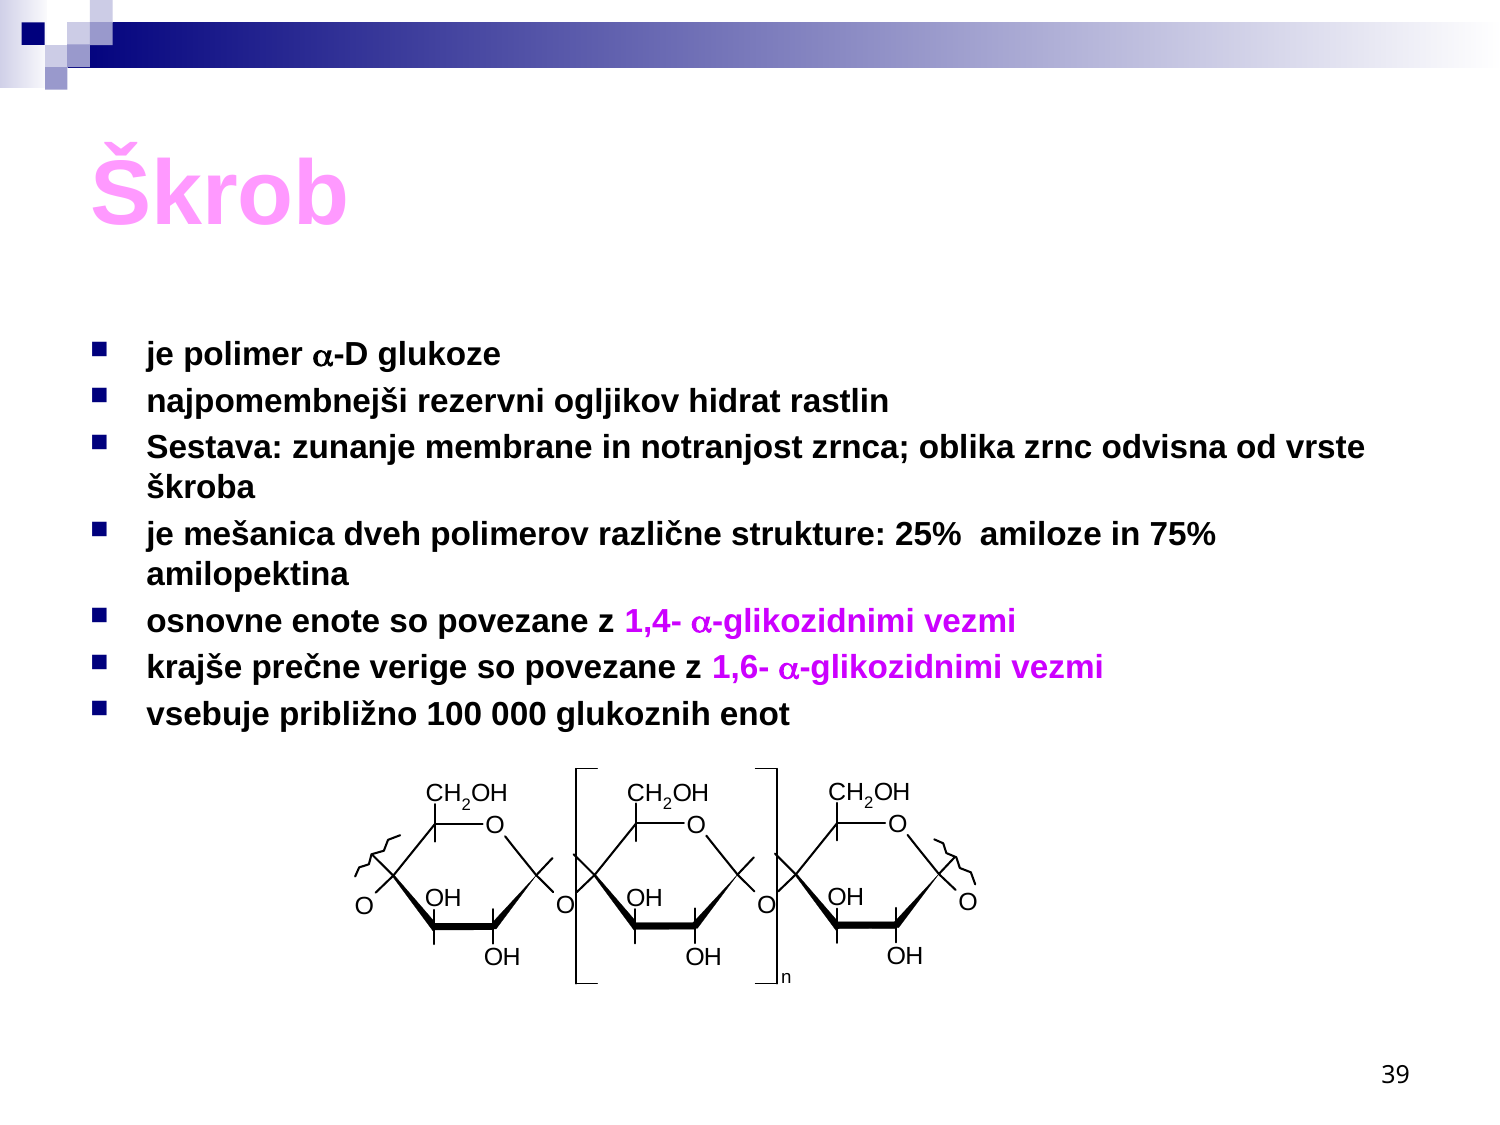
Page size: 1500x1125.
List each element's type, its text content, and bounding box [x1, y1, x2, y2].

picture [347, 750, 986, 1005]
chart [348, 751, 988, 1007]
list je polimer -D glukoze najpomembnejši rezervni ogljikov hidrat rastlin Sestava: zunanje membrane in notranjost zrnca; oblika zrnc odvisna od vrste škroba je mešanica dveh polimerov različne strukture: 25% amiloze in 75% amilopektina osnovne enote so povezane z 1,4- -glikozidnimi vezmi krajše prečne verige so povezane z 1,6- -glikozidnimi vezmi vsebuje približno 100 000 glukoznih enot [75, 324, 1425, 1071]
title Škrob [75, 75, 1425, 300]
slide_number <number> [1074, 1071, 1425, 1100]
